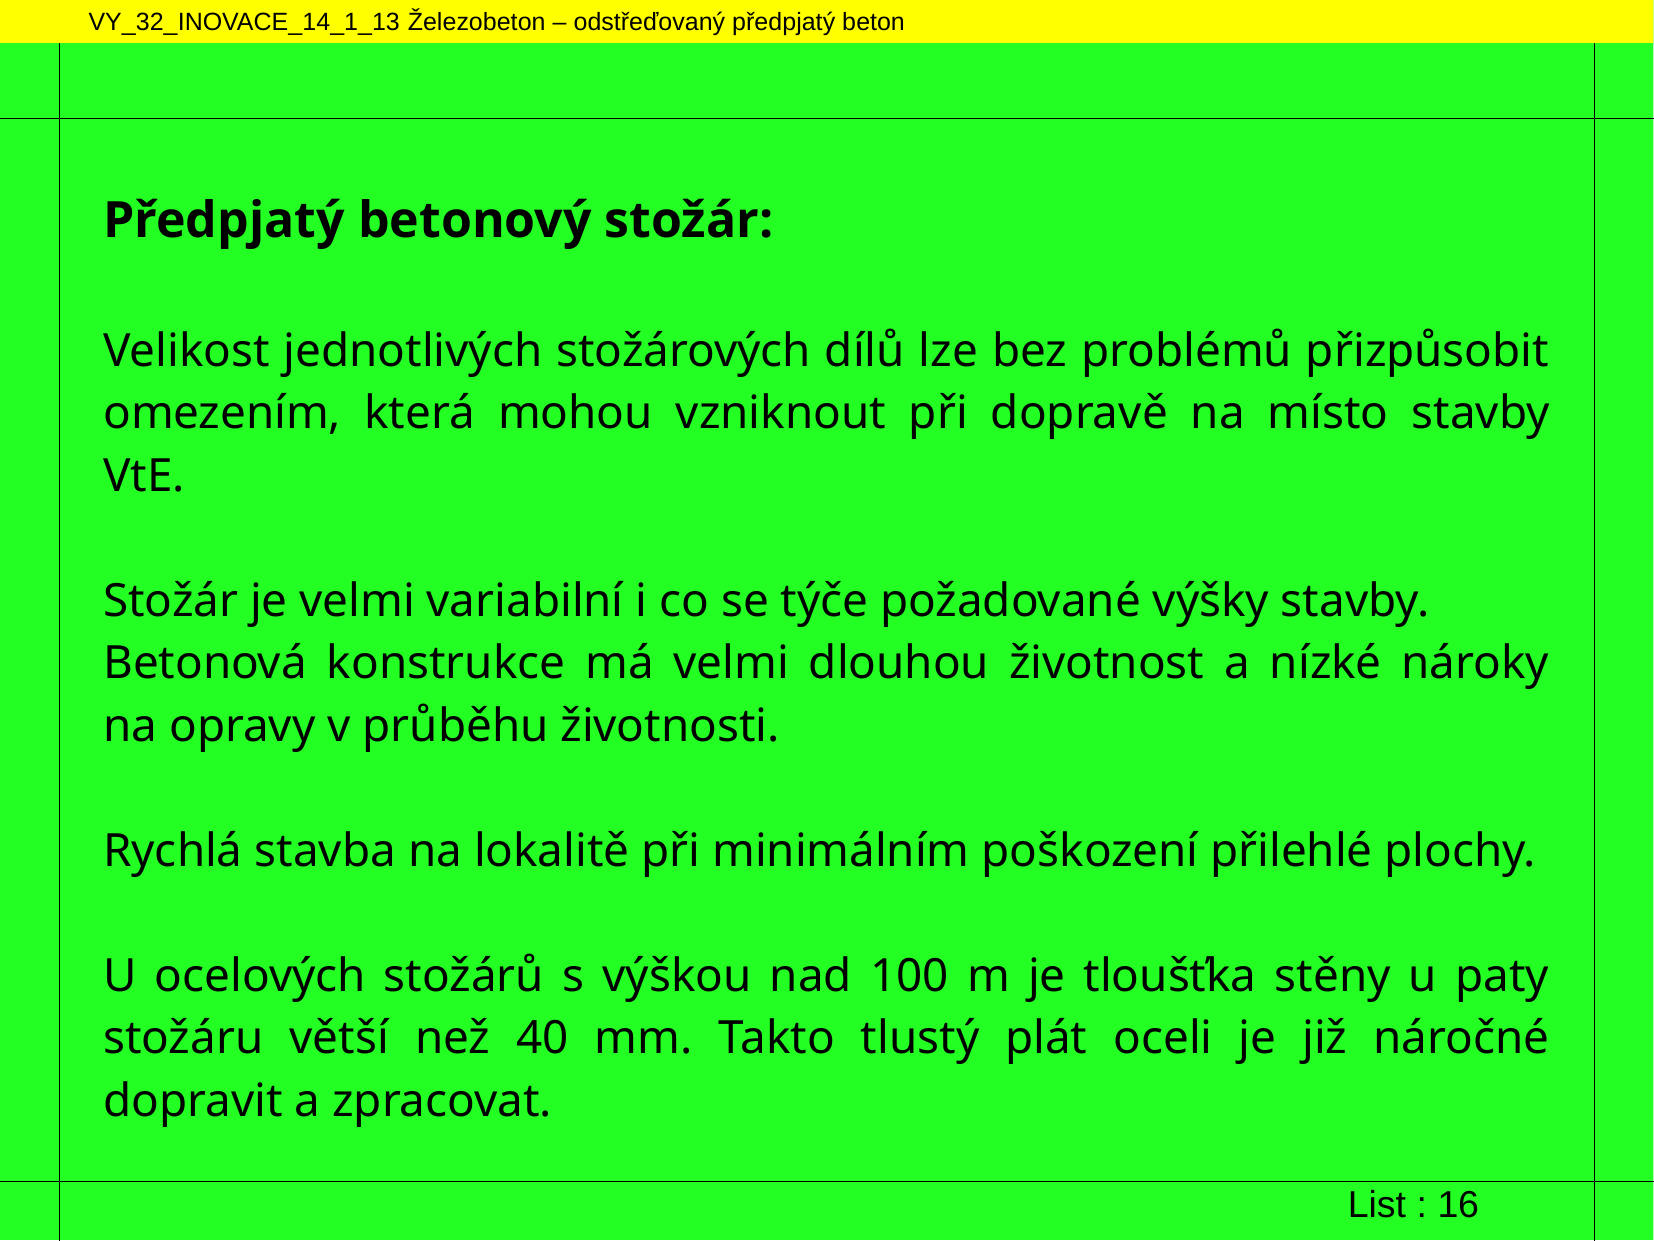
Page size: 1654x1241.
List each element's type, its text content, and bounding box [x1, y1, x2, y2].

text_box VY_32_INOVACE_14_1_13 Železobeton – odstřeďovaný předpjatý beton [0, 0, 1654, 43]
text_box Předpjatý betonový stožár: Velikost jednotlivých stožárových dílů lze bez problémů přizpůsobit omezením, která mohou vzniknout při dopravě na místo stavby VtE. Stožár je velmi variabilní i co se týče požadované výšky stavby. Betonová konstrukce má velmi dlouhou životnost a nízké nároky na opravy v průběhu životnosti. Rychlá stavba na lokalitě při minimálním poškození přilehlé plochy. U ocelových stožárů s výškou nad 100 m je tloušťka stěny u paty stožáru větší než 40 mm. Takto tlustý plát oceli je již náročné dopravit a zpracovat. [88, 176, 1565, 1061]
text_box List : <číslo> [1357, 1176, 1599, 1241]
